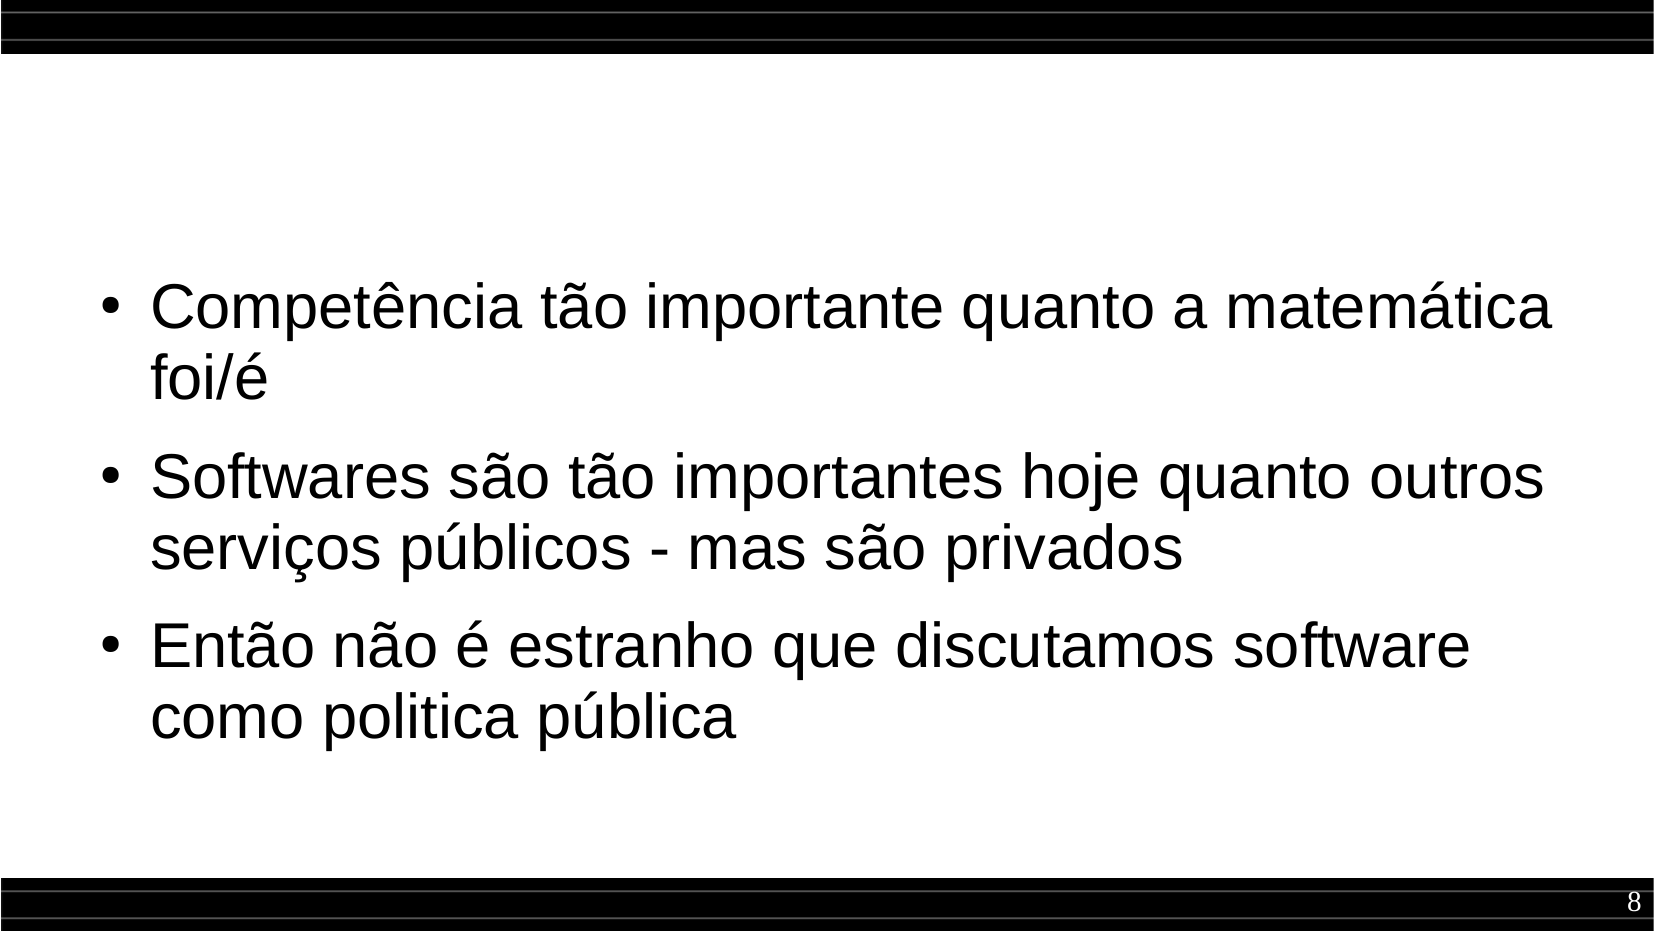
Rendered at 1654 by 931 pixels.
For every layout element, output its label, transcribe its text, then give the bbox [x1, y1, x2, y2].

picture [1, 878, 1654, 931]
picture [1, 0, 1654, 54]
list Competência tão importante quanto a matemática foi/é Softwares são tão importantes hoje quanto outros serviços públicos - mas são privados Então não é estranho que discutamos software como politica pública [82, 271, 1571, 758]
